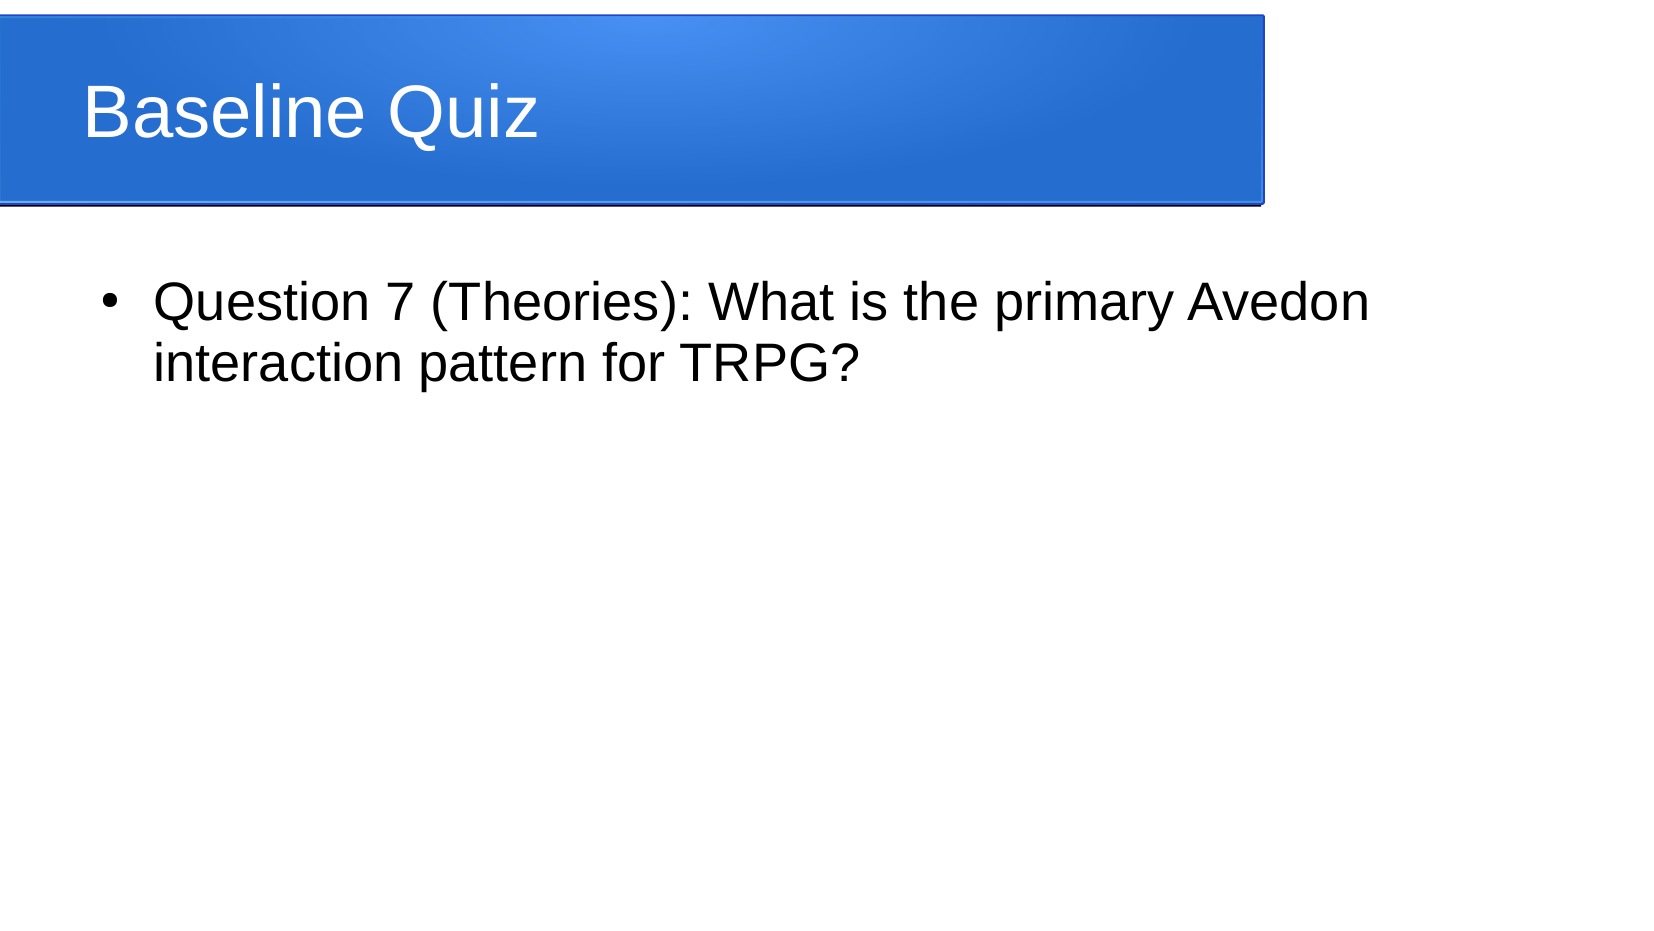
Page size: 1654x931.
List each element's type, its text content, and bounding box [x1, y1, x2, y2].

title Baseline Quiz [82, 35, 1235, 189]
list Question 7 (Theories): What is the primary Avedon interaction pattern for TRPG? [82, 271, 1571, 851]
